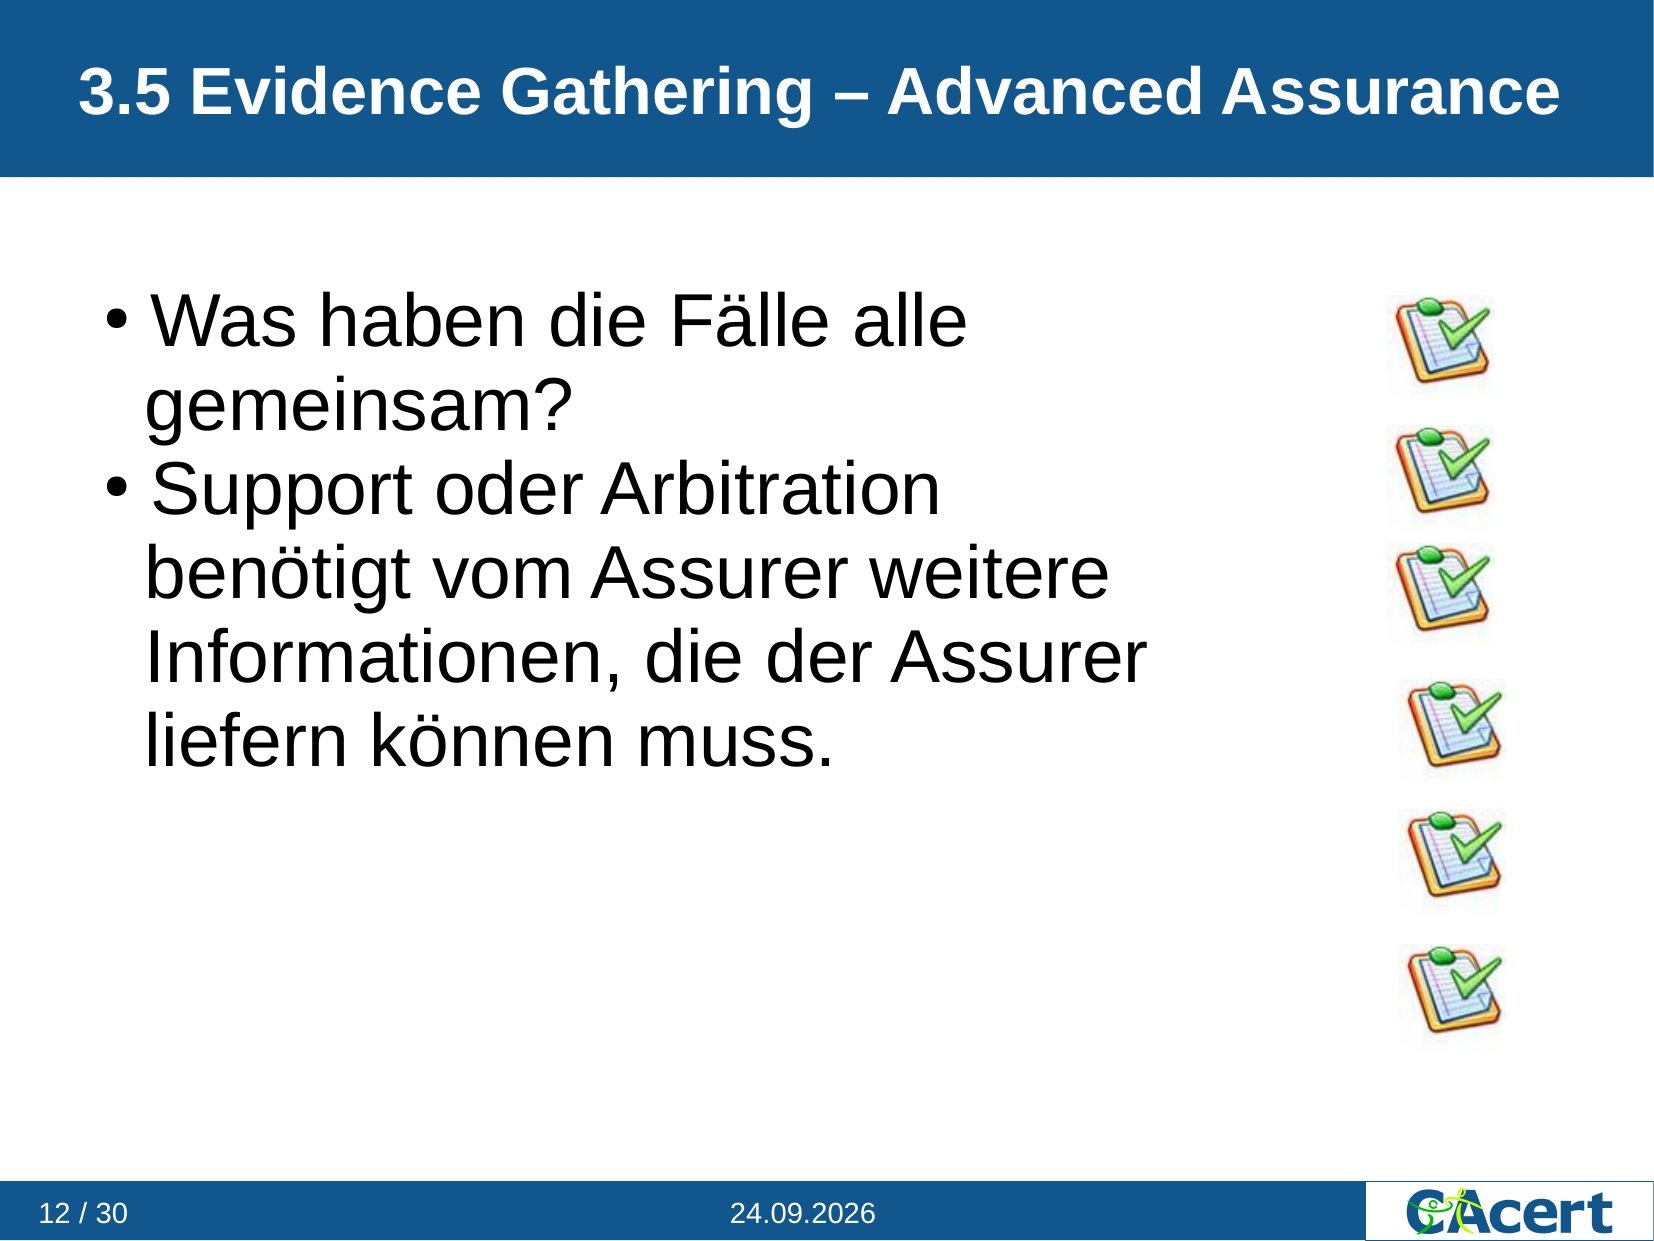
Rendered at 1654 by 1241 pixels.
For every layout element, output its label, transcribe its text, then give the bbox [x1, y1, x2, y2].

picture [1387, 543, 1494, 650]
picture [1387, 425, 1494, 532]
picture [1399, 809, 1506, 916]
picture [1399, 679, 1506, 786]
picture [1387, 295, 1494, 402]
picture [1399, 944, 1506, 1052]
picture [1406, 1187, 1613, 1235]
text_box Was haben die Fälle alle gemeinsam? Support oder Arbitration benötigt vom Assurer weitere Informationen, die der Assurer liefern können muss. [88, 270, 1165, 790]
title 3.5 Evidence Gathering – Advanced Assurance [76, 17, 1565, 166]
